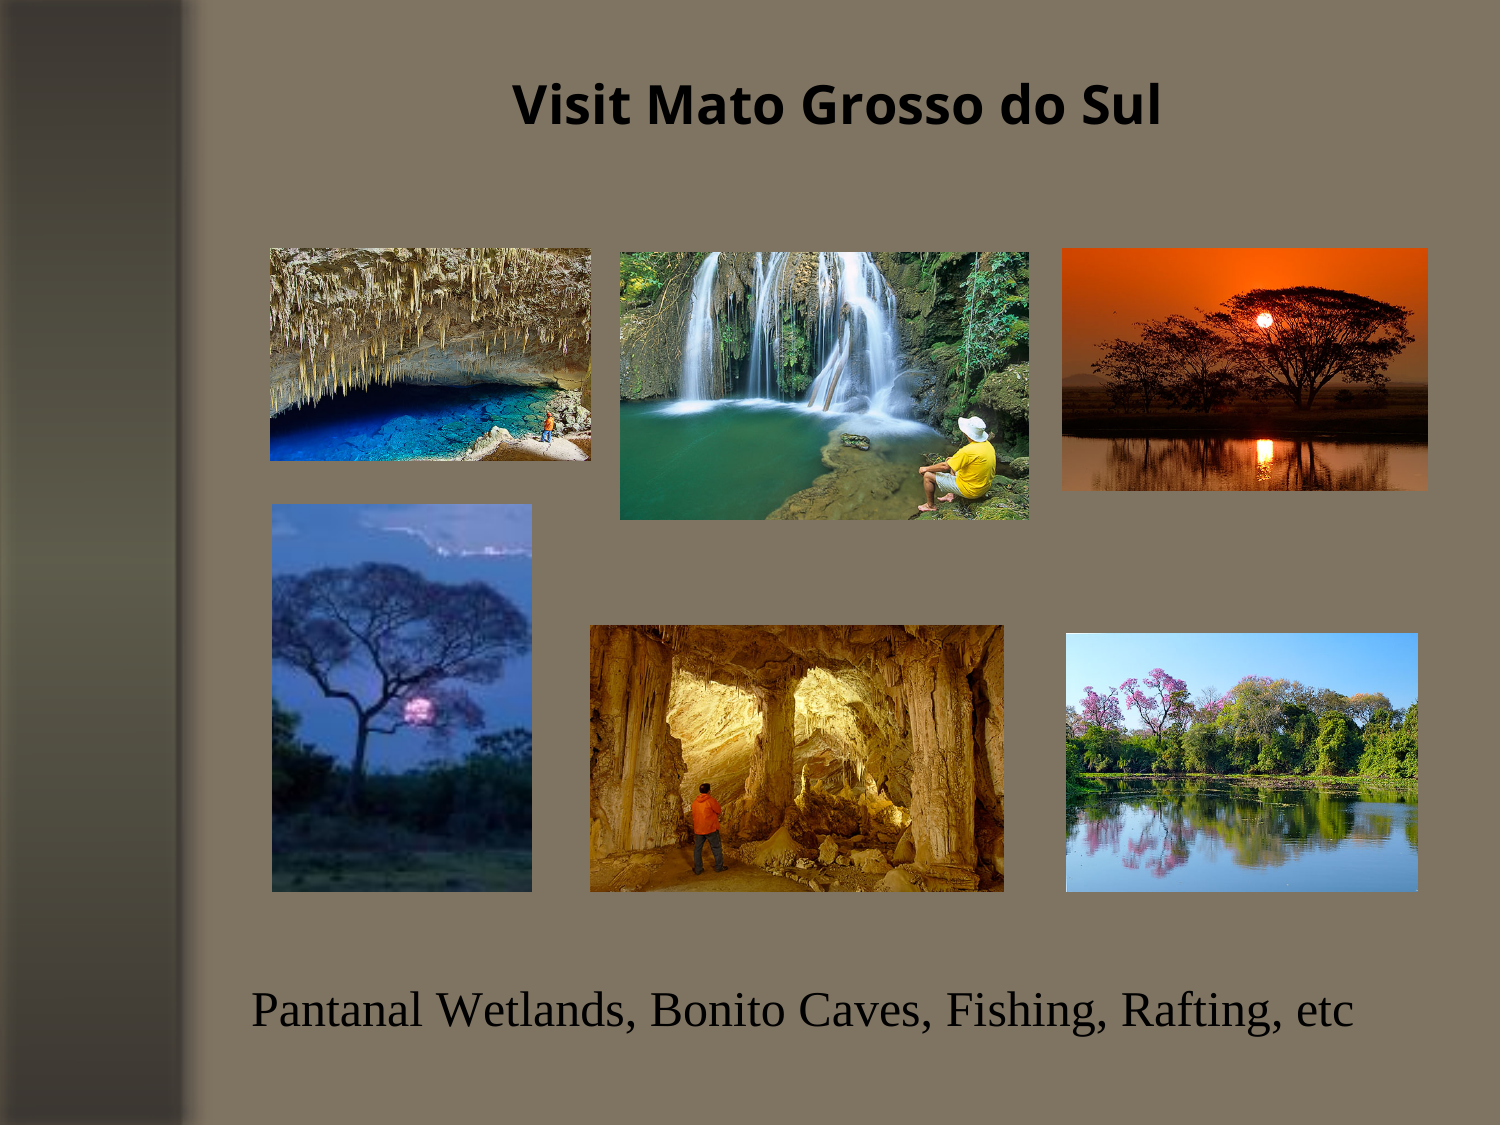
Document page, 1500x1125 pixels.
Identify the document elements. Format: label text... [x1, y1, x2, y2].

picture [0, 0, 1500, 1125]
title Visit Mato Grosso do Sul [225, 9, 1451, 198]
text_box Pantanal Wetlands, Bonito Caves, Fishing, Rafting, etc [236, 974, 1388, 1059]
